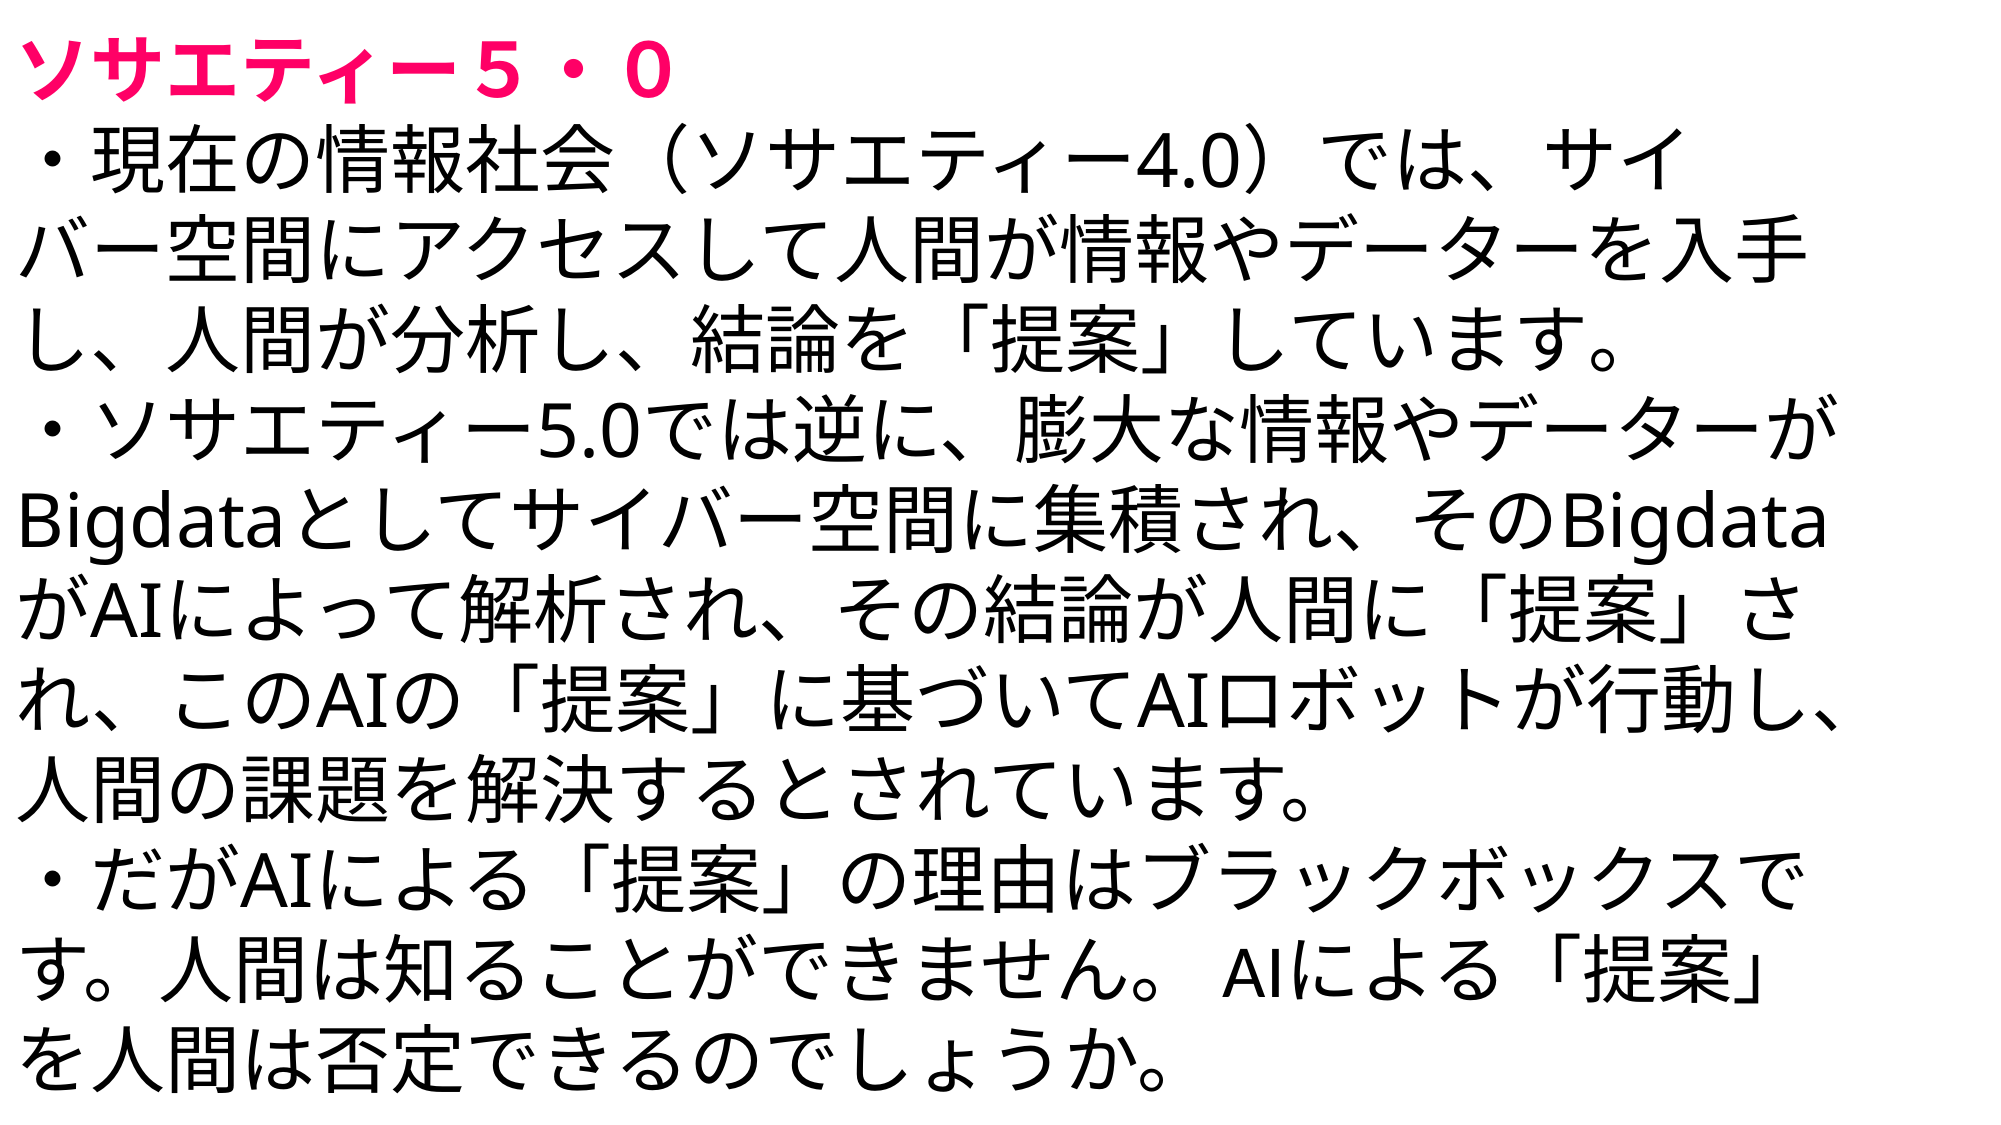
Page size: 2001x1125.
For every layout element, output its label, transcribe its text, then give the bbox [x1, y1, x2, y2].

text_box ソサエティー５・０ ・現在の情報社会（ソサエティー4.0）では、サイバー空間にアクセスして人間が情報やデーターを入手し、人間が分析し、結論を「提案」しています。 ・ソサエティー5.0では逆に、膨大な情報やデーターがBigdataとしてサイバー空間に集積され、そのBigdataがAIによって解析され、その結論が人間に「提案」され、このAIの「提案」に基づいてAIロボットが行動し、人間の課題を解決するとされています。 ・だがAIによる「提案」の理由はブラックボックスです。人間は知ることができません。 AIによる「提案」を人間は否定できるのでしょうか。 [0, 14, 1855, 1121]
